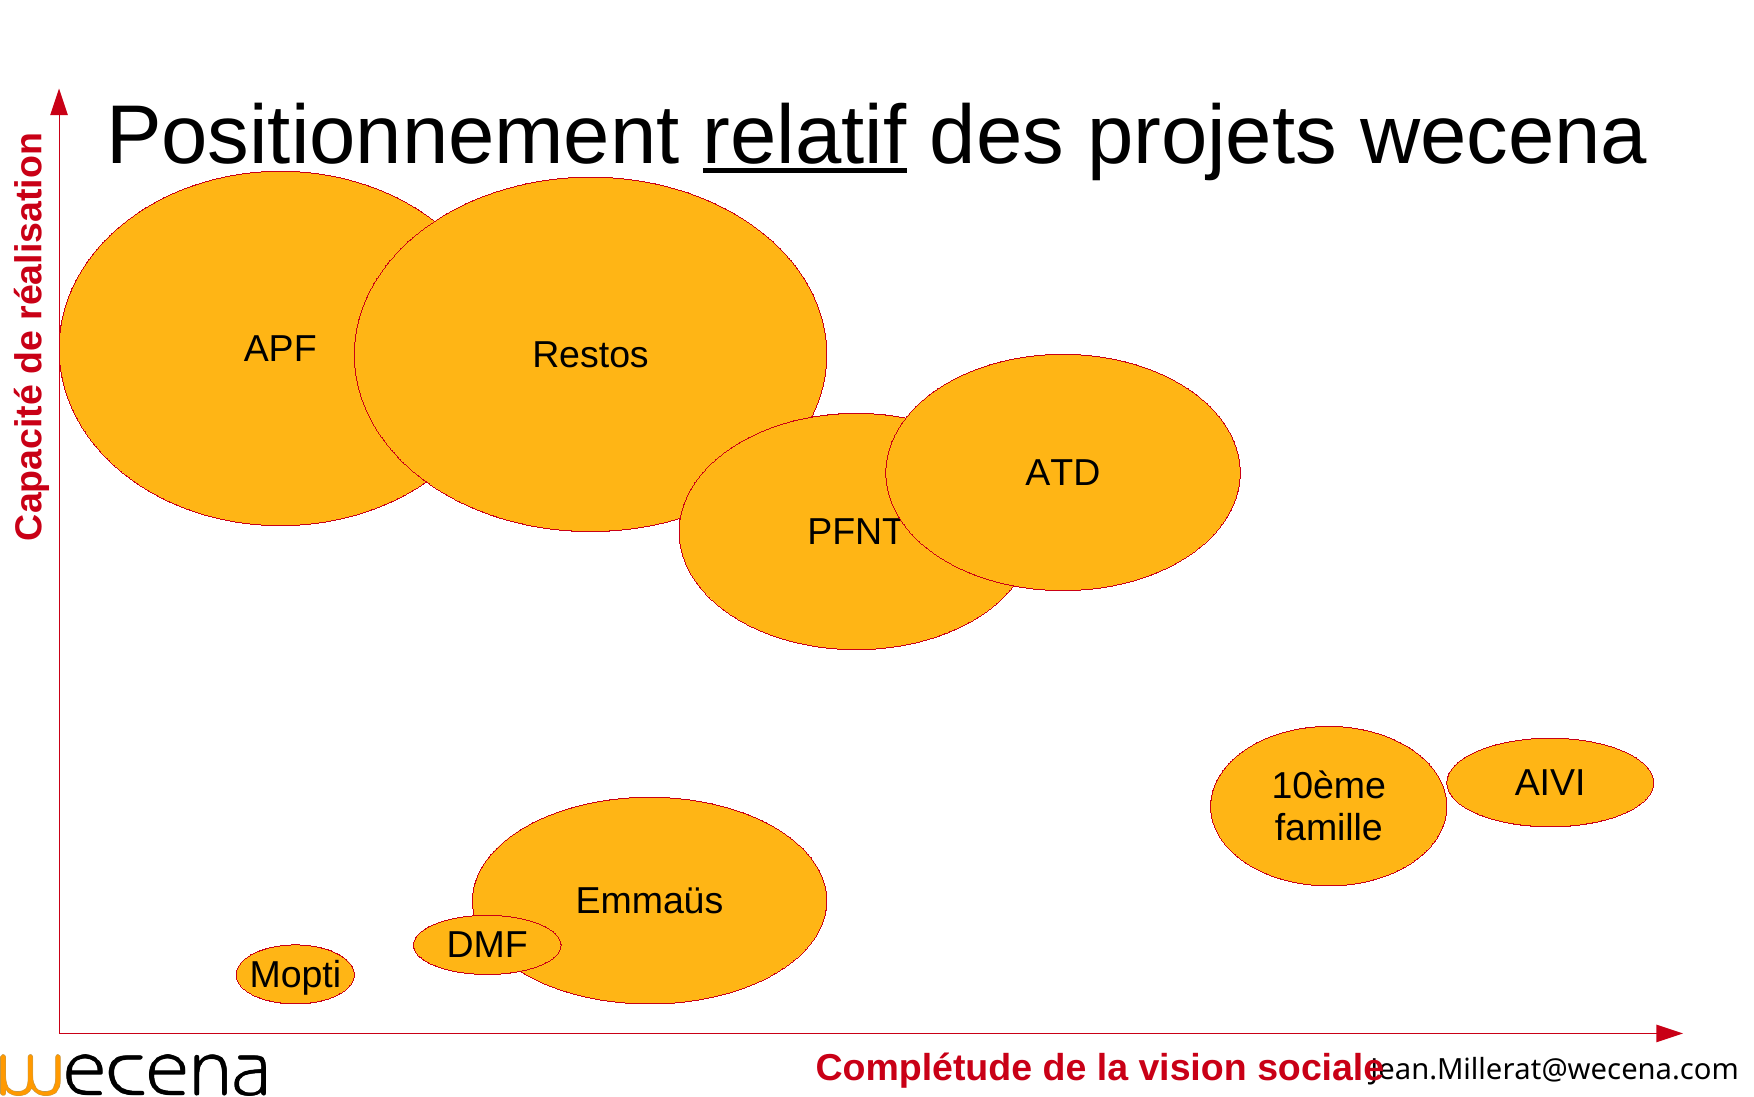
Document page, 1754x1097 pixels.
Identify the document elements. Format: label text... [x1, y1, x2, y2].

text_box Complétude de la vision sociale [690, 1039, 1400, 1097]
text_box Emmaüs [472, 797, 827, 1004]
picture [0, 1054, 266, 1097]
text_box AIVI [1446, 738, 1654, 827]
title Positionnement relatif des projets wecena [87, 20, 1666, 250]
text_box PFNT [679, 413, 1014, 650]
text_box Capacité de réalisation [0, 118, 60, 827]
text_box 10ème famille [1210, 726, 1447, 886]
text_box DMF [413, 915, 562, 975]
text_box Restos [354, 177, 827, 532]
text_box ATD [885, 354, 1241, 591]
text_box APF [59, 171, 435, 526]
text_box Mopti [236, 944, 355, 1004]
